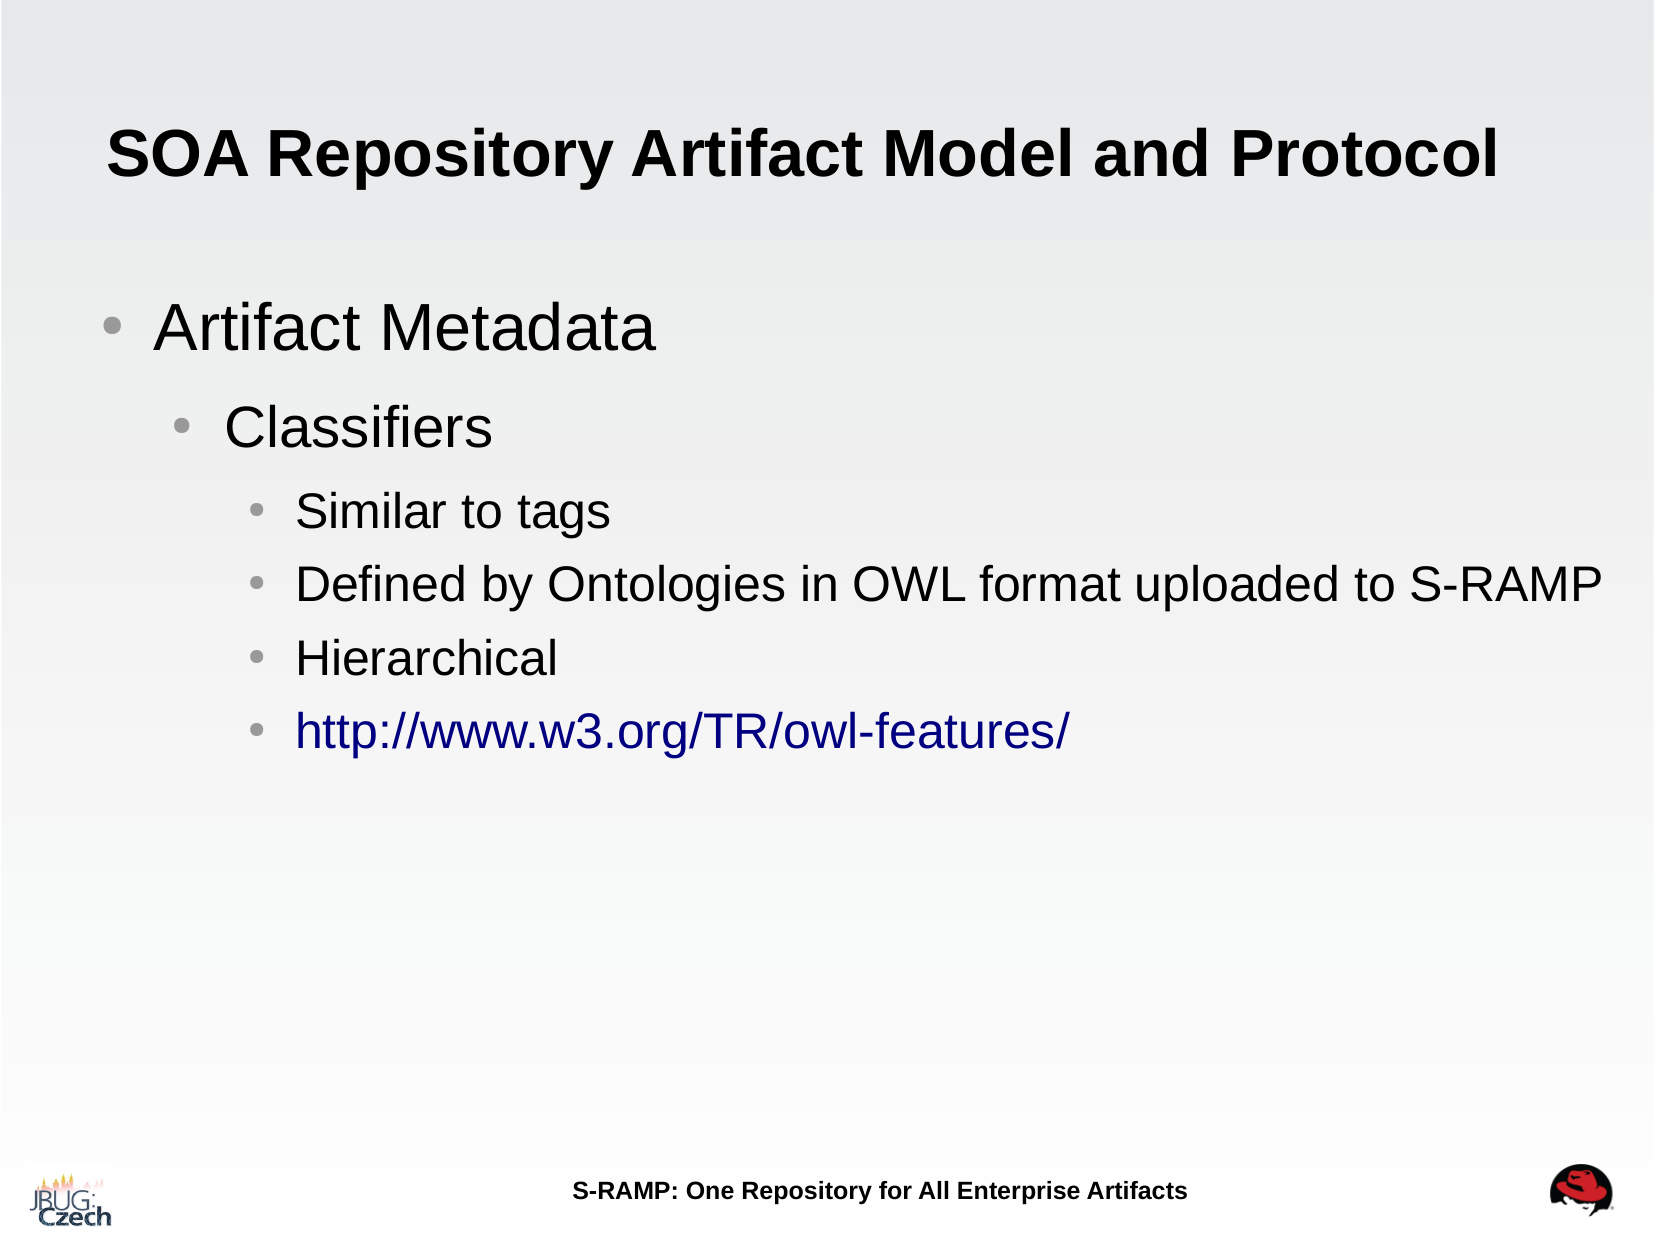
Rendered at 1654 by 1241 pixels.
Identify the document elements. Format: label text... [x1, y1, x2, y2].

list Artifact Metadata Classifiers Similar to tags Defined by Ontologies in OWL format uploaded to S-RAMP Hierarchical http://www.w3.org/TR/owl-features/ [82, 290, 1654, 1109]
picture [1, 0, 1654, 1241]
title SOA Repository Artifact Model and Protocol [82, 49, 1571, 257]
